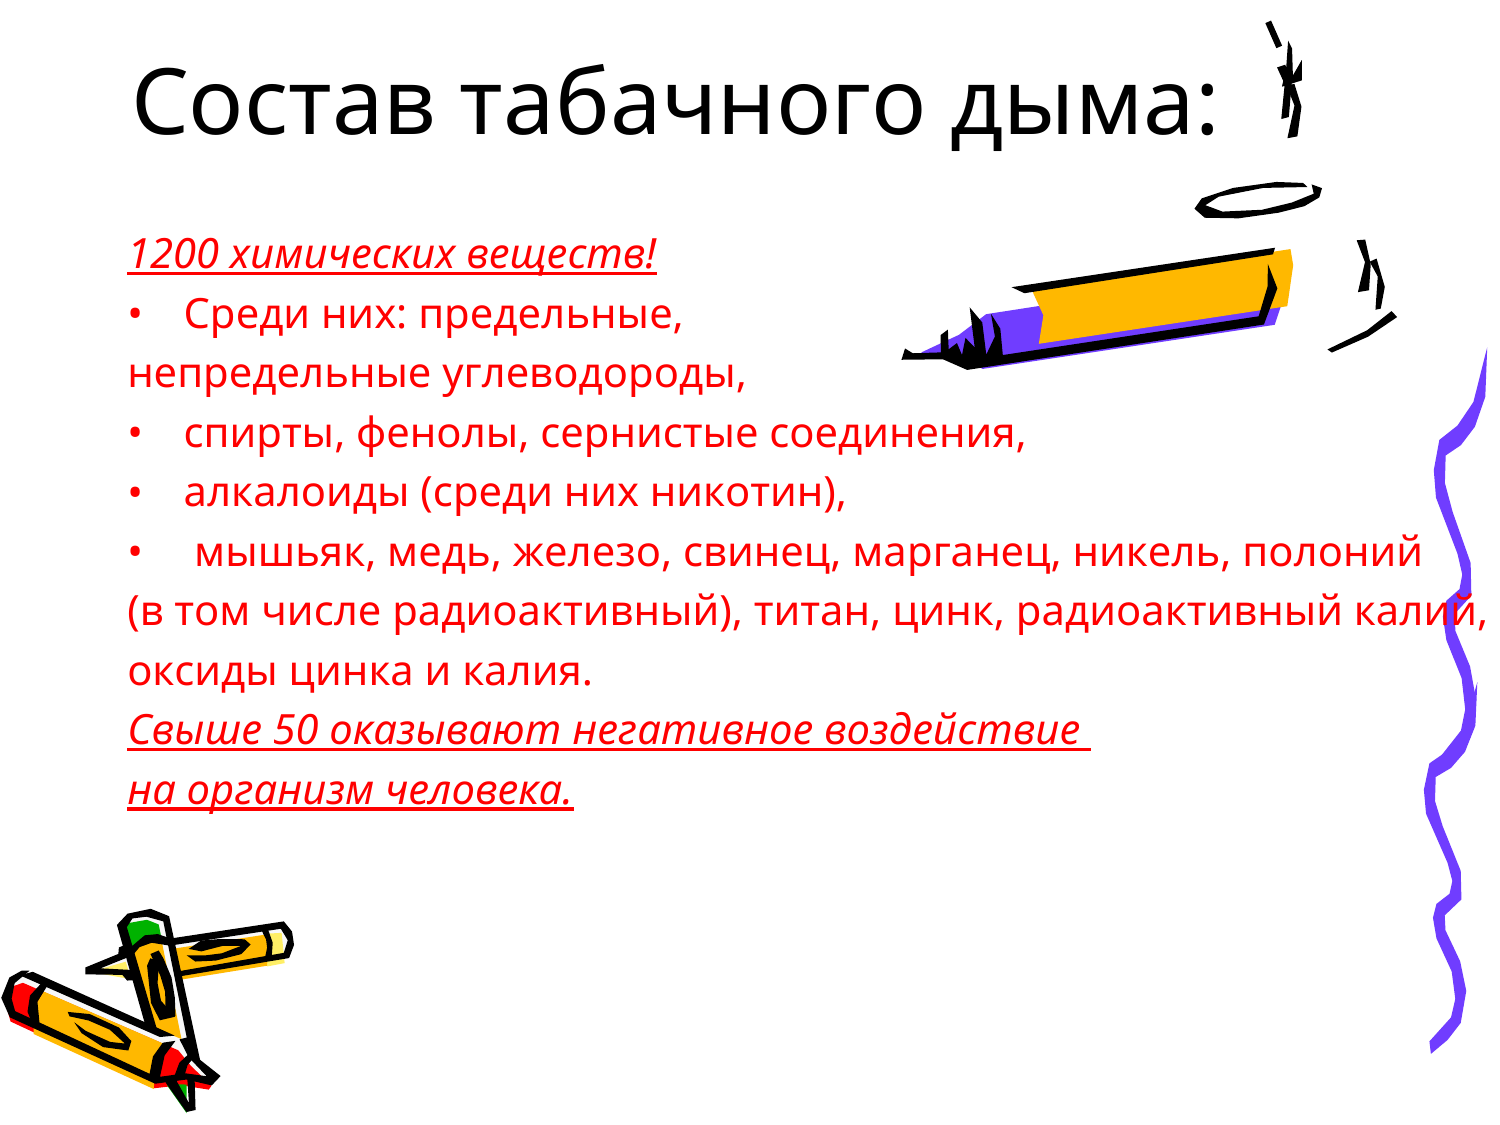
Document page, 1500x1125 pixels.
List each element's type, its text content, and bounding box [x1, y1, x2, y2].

list 1200 химических веществ! Среди них: предельные, непредельные углеводороды, спирты, фенолы, сернистые соединения, алкалоиды (среди них никотин), мышьяк, медь, железо, свинец, марганец, никель, полоний (в том числе радиоактивный), титан, цинк, радиоактивный калий, оксиды цинка и калия. Свыше 50 оказывают негативное воздействие на организм человека. [112, 160, 1500, 902]
title Состав табачного дыма: [112, 0, 1240, 160]
